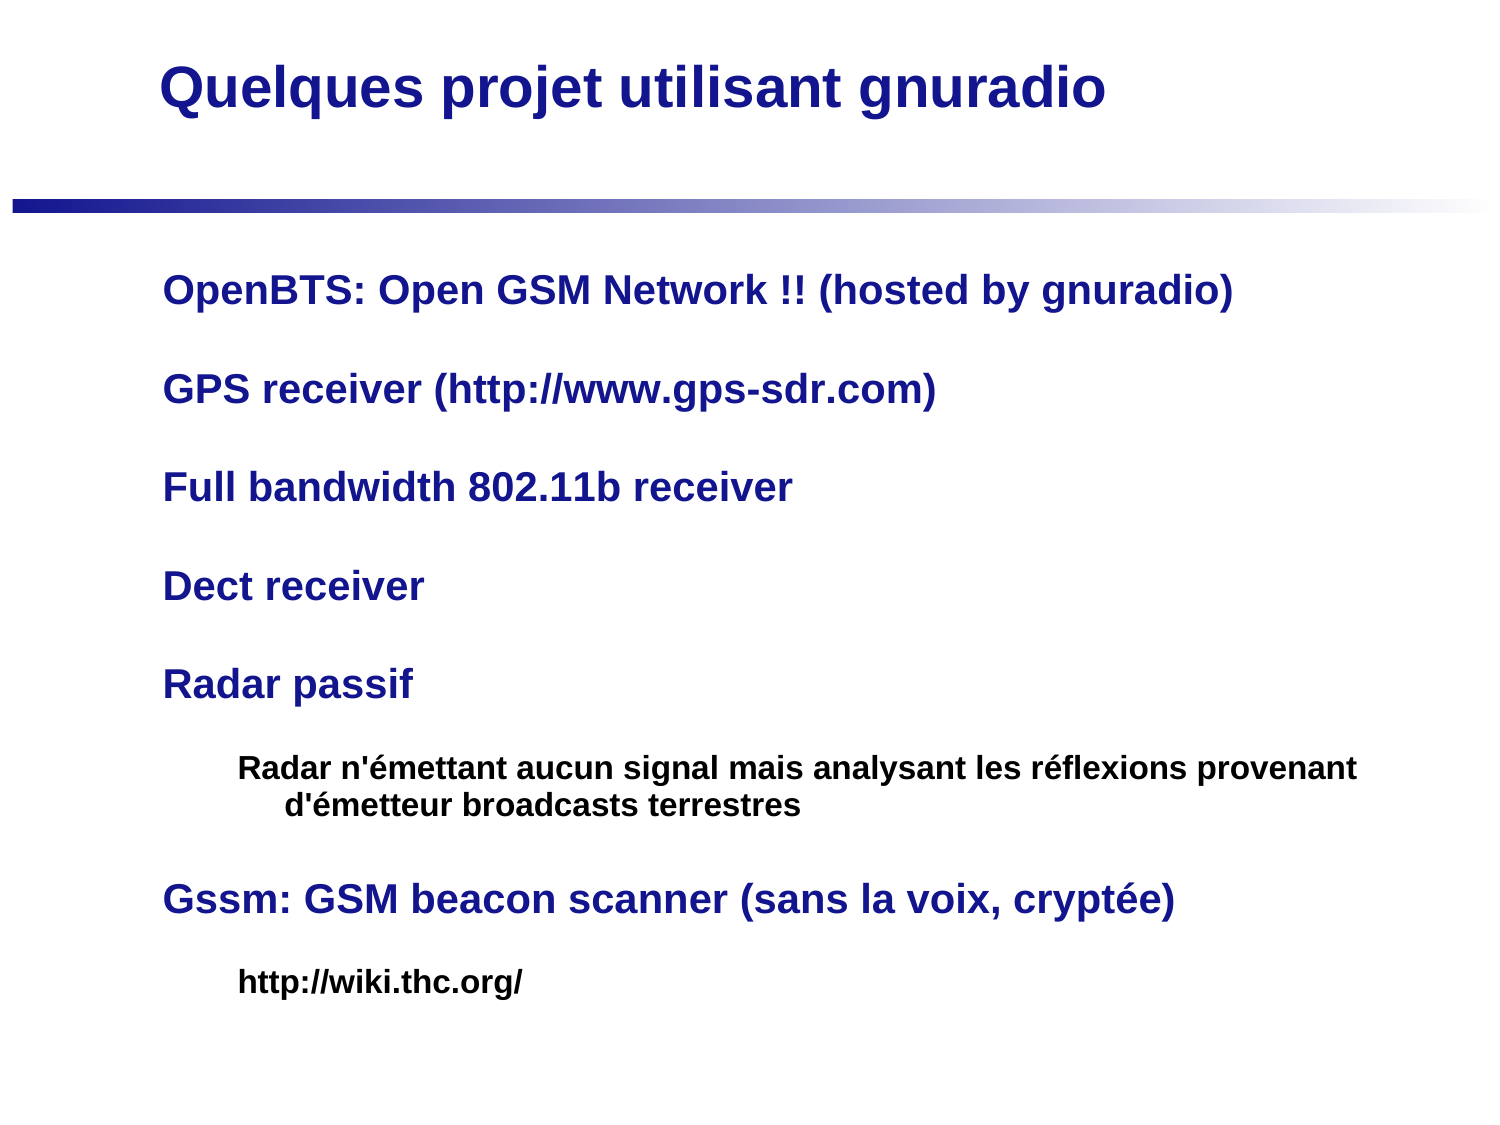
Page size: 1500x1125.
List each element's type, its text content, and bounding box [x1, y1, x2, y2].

list OpenBTS: Open GSM Network !! (hosted by gnuradio) GPS receiver (http://www.gps-sdr.com) Full bandwidth 802.11b receiver Dect receiver Radar passif Radar n'émettant aucun signal mais analysant les réflexions provenant d'émetteur broadcasts terrestres Gssm: GSM beacon scanner (sans la voix, cryptée) http://wiki.thc.org/ [162, 267, 1388, 1004]
title Quelques projet utilisant gnuradio [159, 7, 1385, 168]
